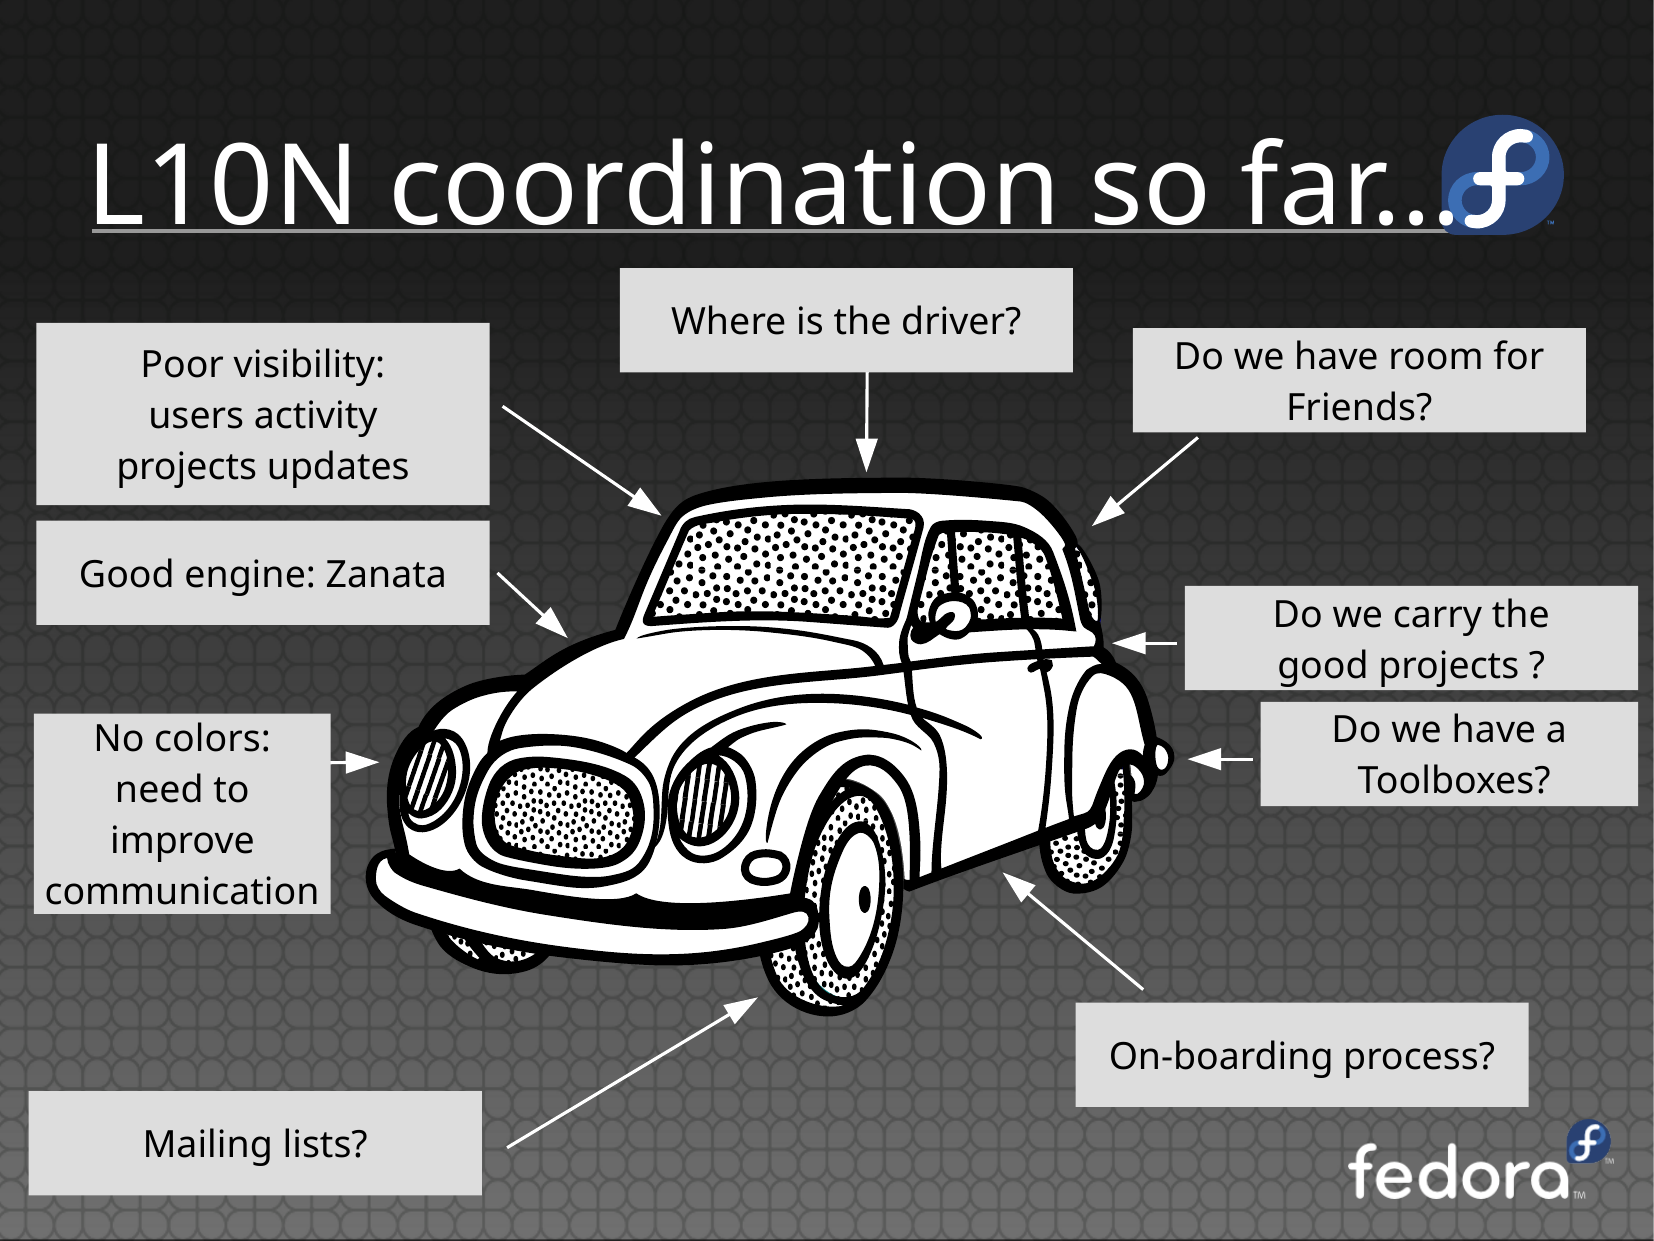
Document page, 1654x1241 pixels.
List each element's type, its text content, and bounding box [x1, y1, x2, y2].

text_box Poor visibility: users activity projects updates [36, 322, 490, 506]
text_box Do we have room for Friends? [1132, 328, 1586, 433]
text_box On-boarding process? [1075, 1002, 1529, 1107]
title L10N coordination so far... [86, 112, 1576, 249]
text_box Do we have a Toolboxes? [1260, 701, 1639, 807]
text_box Good engine: Zanata [36, 520, 490, 625]
picture [0, 0, 1654, 1241]
text_box No colors: need to improve communication [33, 713, 331, 914]
text_box Mailing lists? [28, 1091, 482, 1196]
text_box Do we carry the good projects ? [1184, 585, 1639, 691]
text_box Where is the driver? [619, 268, 1073, 373]
